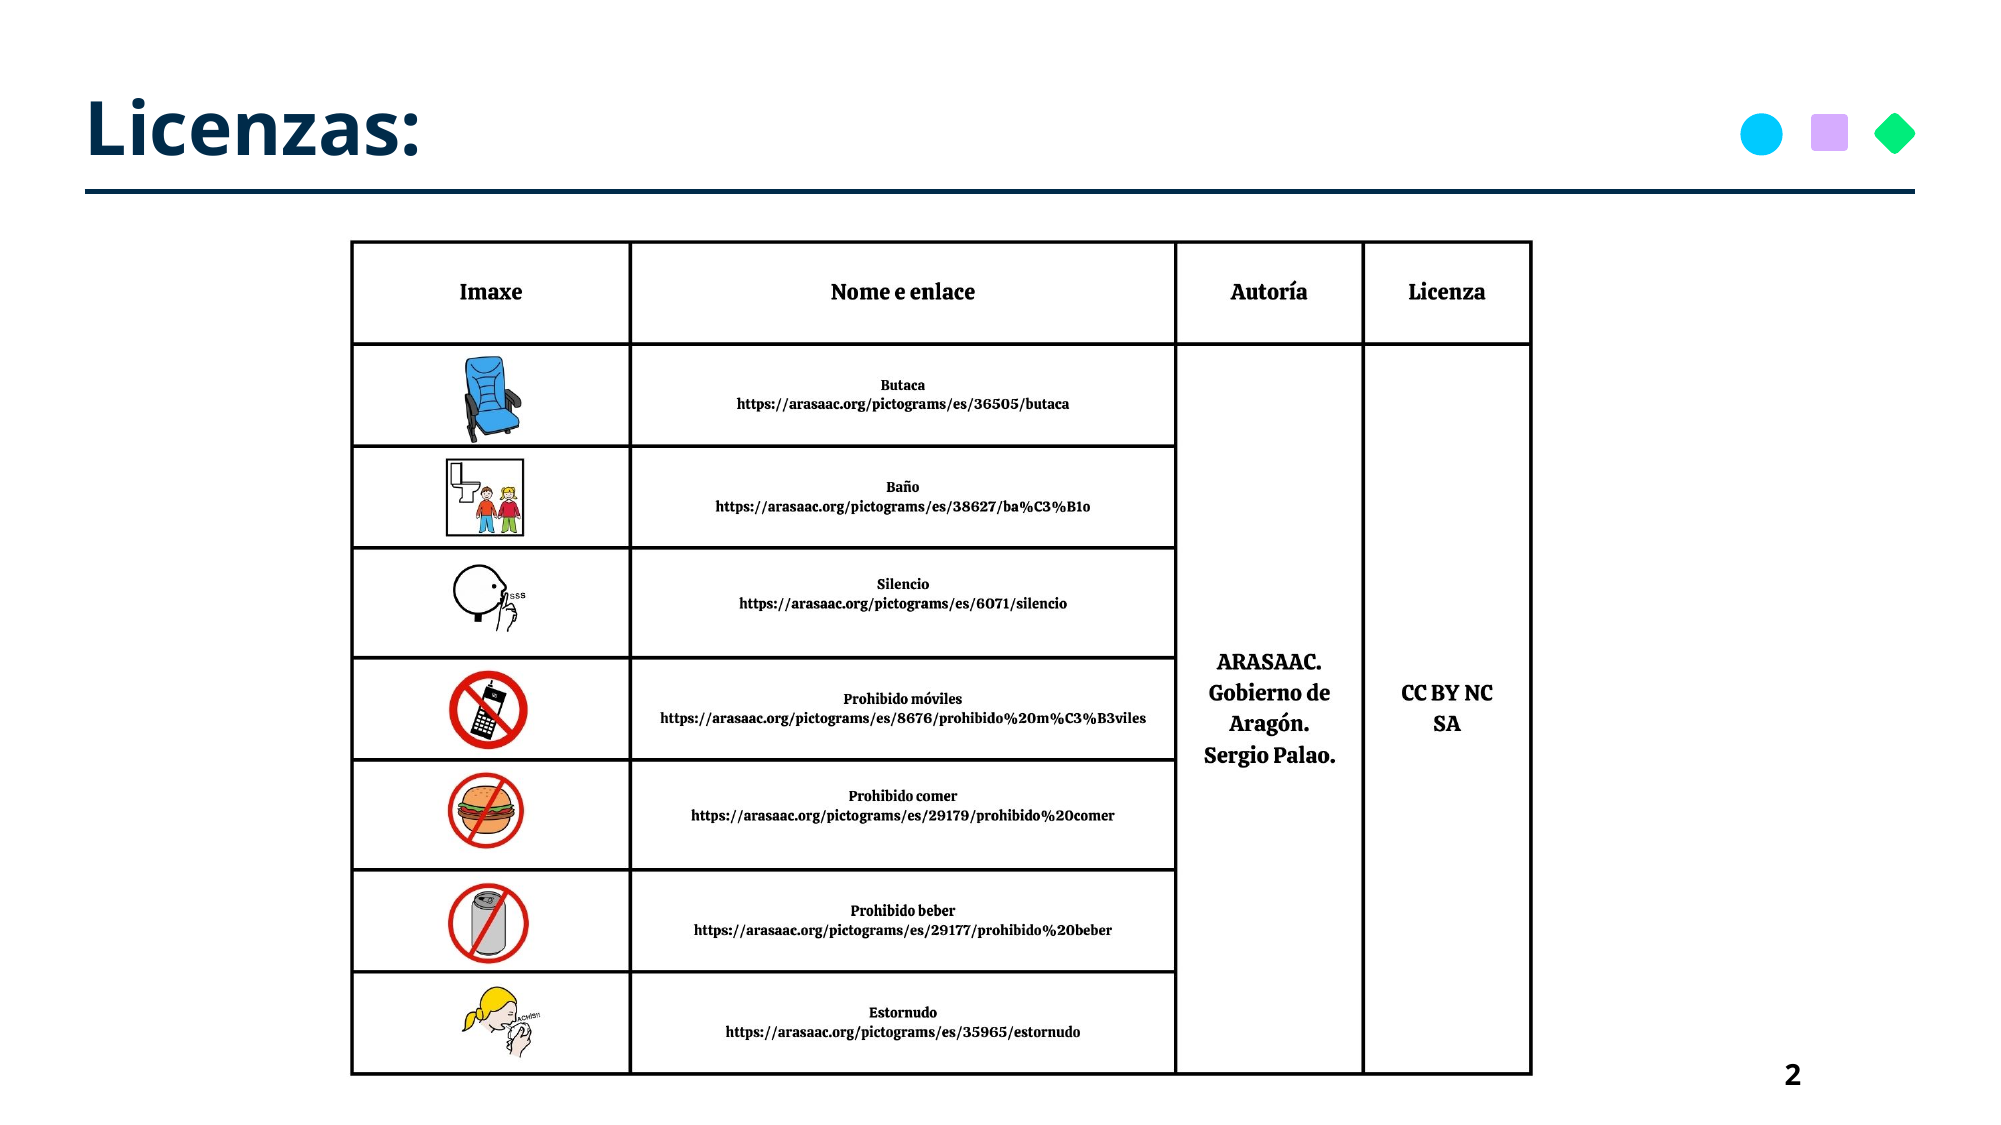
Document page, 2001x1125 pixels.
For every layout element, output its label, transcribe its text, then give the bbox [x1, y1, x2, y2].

picture [324, 230, 1595, 1093]
title Licenzas: [84, 29, 1601, 178]
